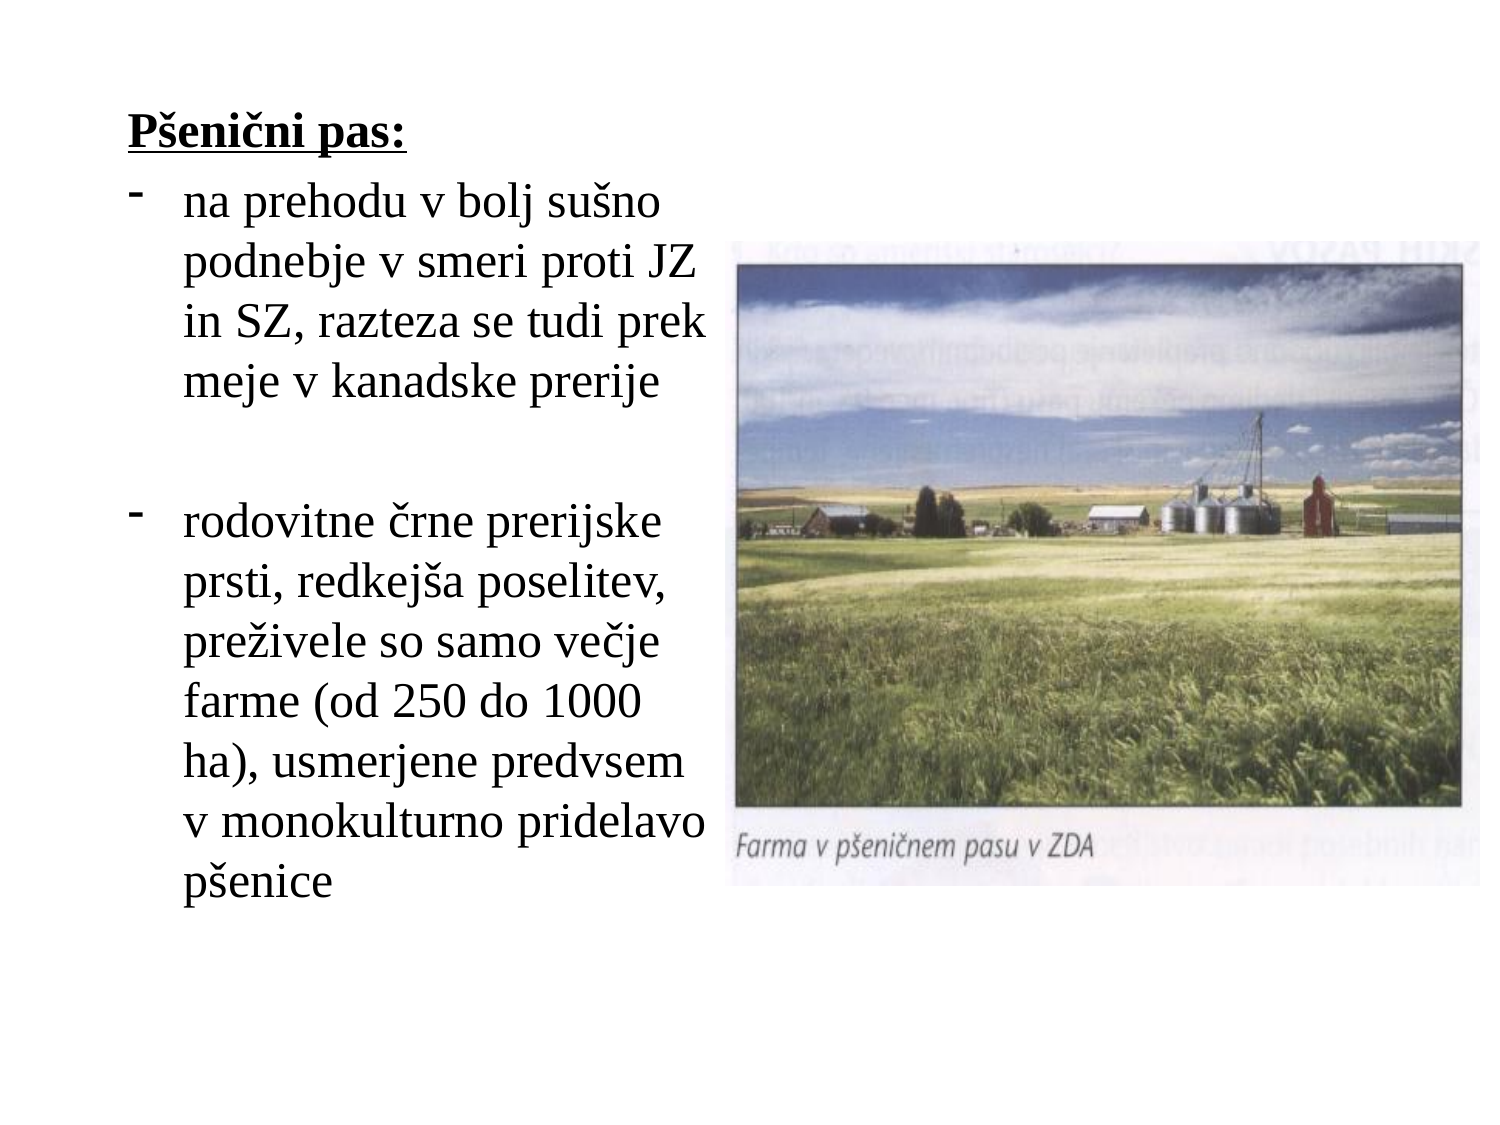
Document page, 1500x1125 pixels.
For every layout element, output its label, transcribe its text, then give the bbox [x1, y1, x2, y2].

list Pšenični pas: na prehodu v bolj sušno podnebje v smeri proti JZ in SZ, razteza se tudi prek meje v kanadske prerije rodovitne črne prerijske prsti, redkejša poselitev, preživele so samo večje farme (od 250 do 1000 ha), usmerjene predvsem v monokulturno pridelavo pšenice [112, 90, 738, 1000]
chart [726, 243, 1483, 888]
picture [725, 241, 1480, 886]
